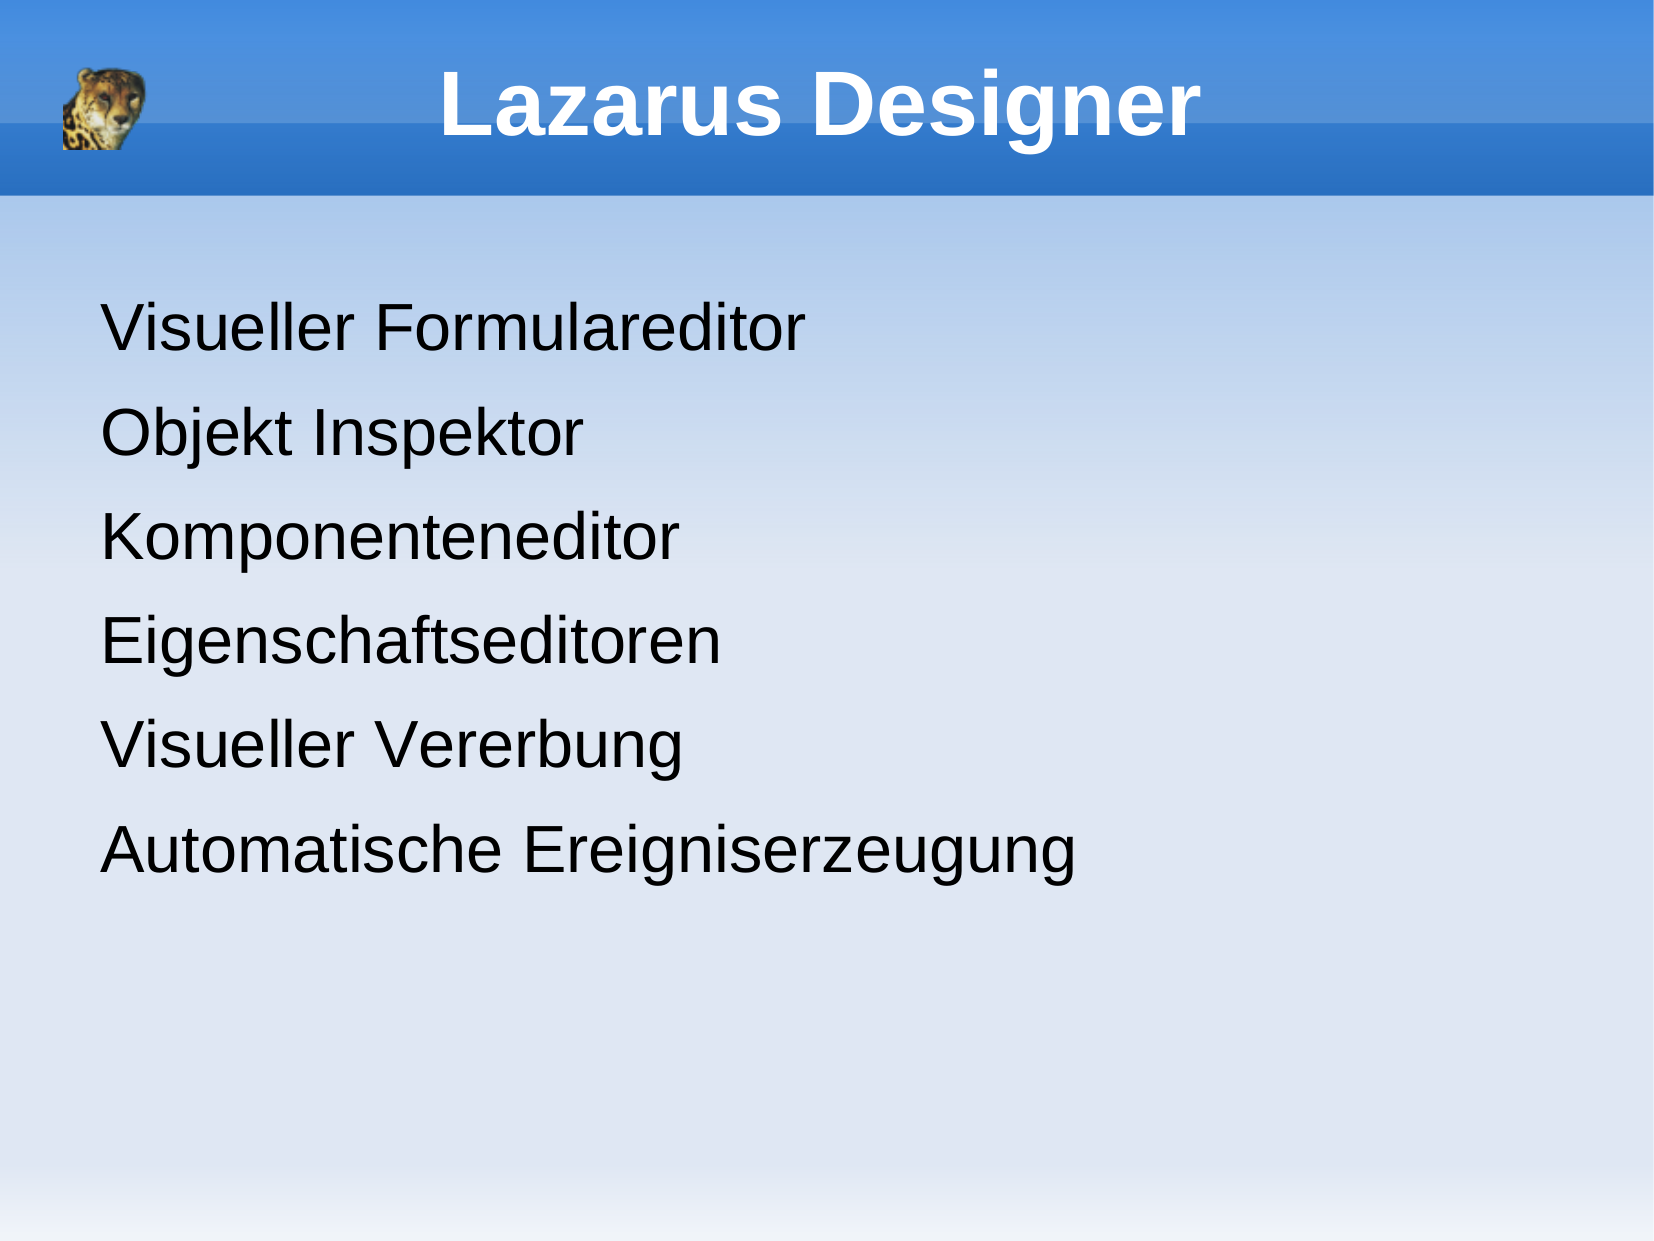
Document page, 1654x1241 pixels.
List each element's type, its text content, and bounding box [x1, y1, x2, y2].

title Lazarus Designer [76, 7, 1565, 200]
list Visueller Formulareditor Objekt Inspektor Komponenteneditor Eigenschaftseditoren Visueller Vererbung Automatische Ereigniserzeugung [82, 290, 1571, 1094]
picture [0, 0, 1654, 1241]
